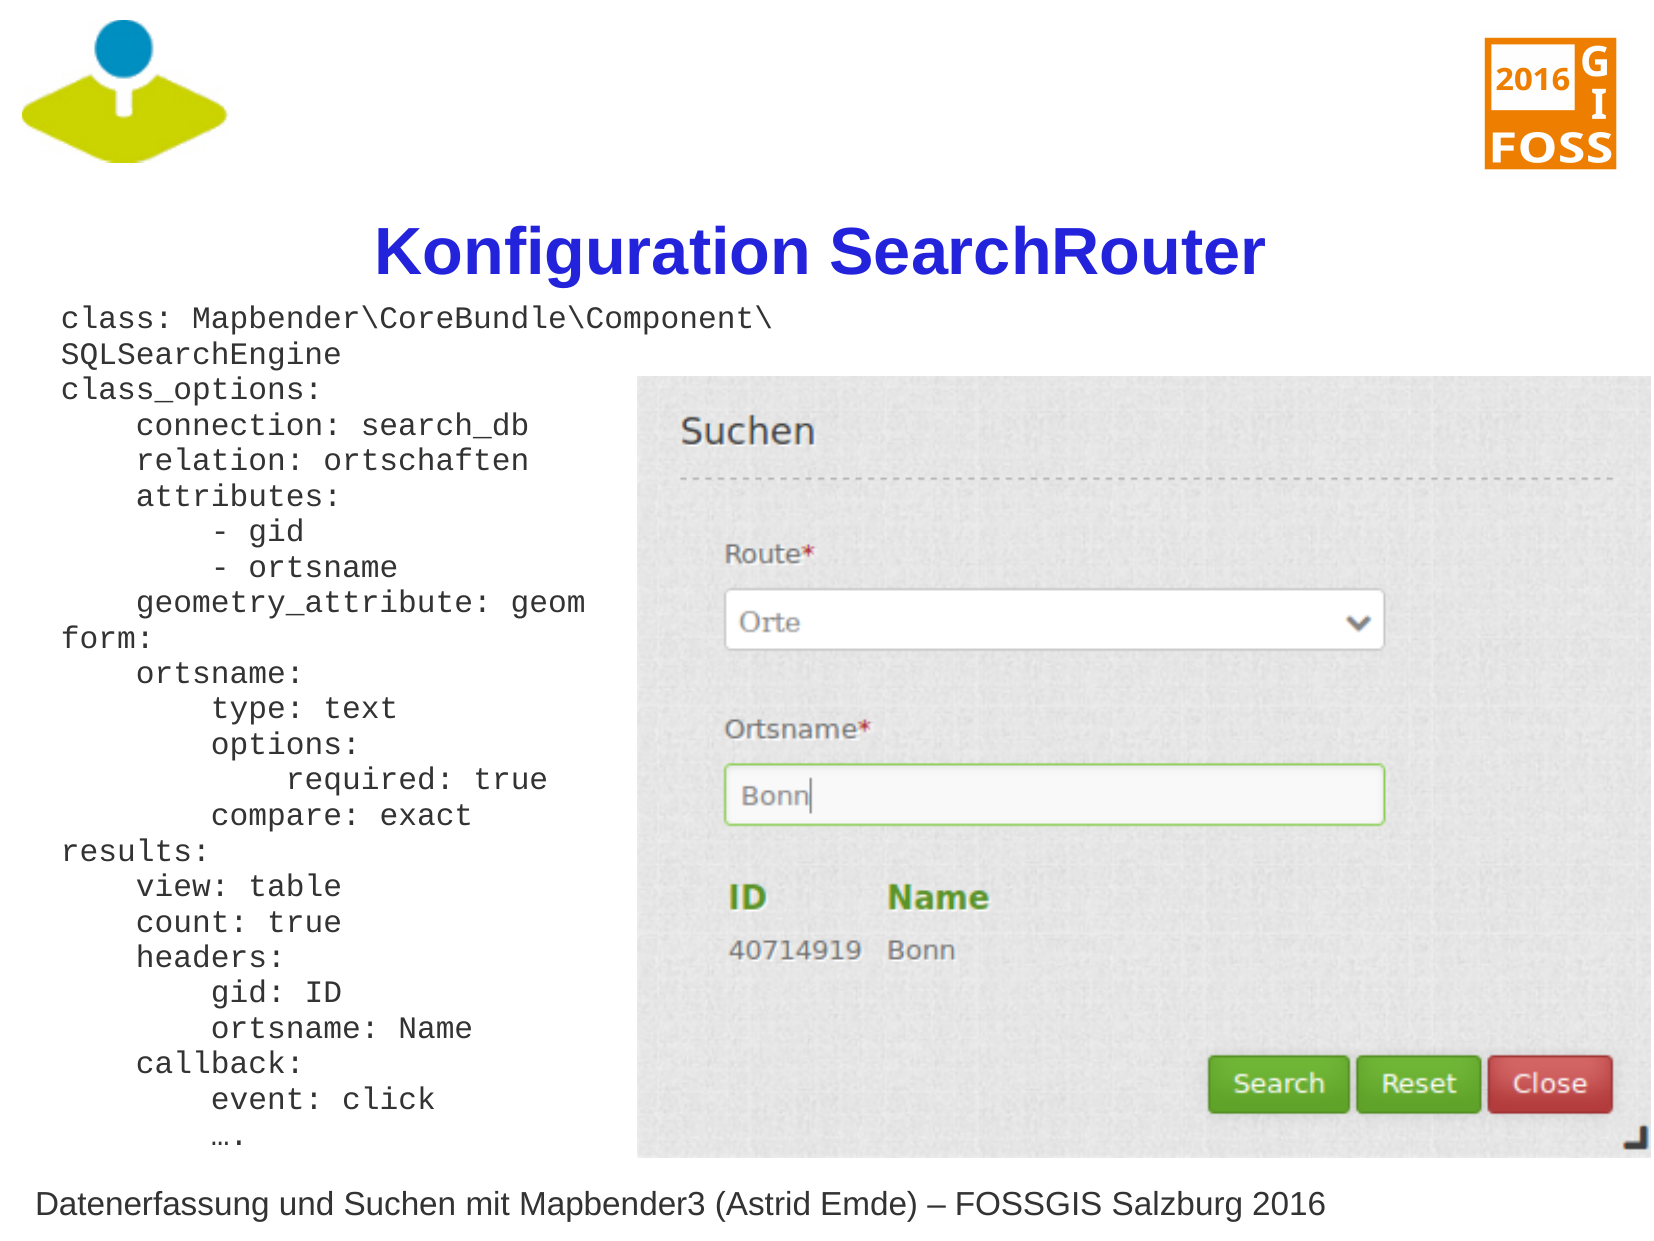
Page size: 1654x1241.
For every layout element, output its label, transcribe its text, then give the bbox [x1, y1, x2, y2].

text_box class: Mapbender\CoreBundle\Component\SQLSearchEngine class_options: connection: search_db relation: ortschaften attributes: - gid - ortsname geometry_attribute: geom form: ortsname: type: text options: required: true compare: exact results: view: table count: true headers: gid: ID ortsname: Name callback: event: click …. [46, 295, 975, 1241]
picture [22, 20, 231, 163]
picture [637, 376, 1651, 1158]
title Konfiguration SearchRouter [76, 177, 1565, 325]
picture [1476, 29, 1625, 178]
